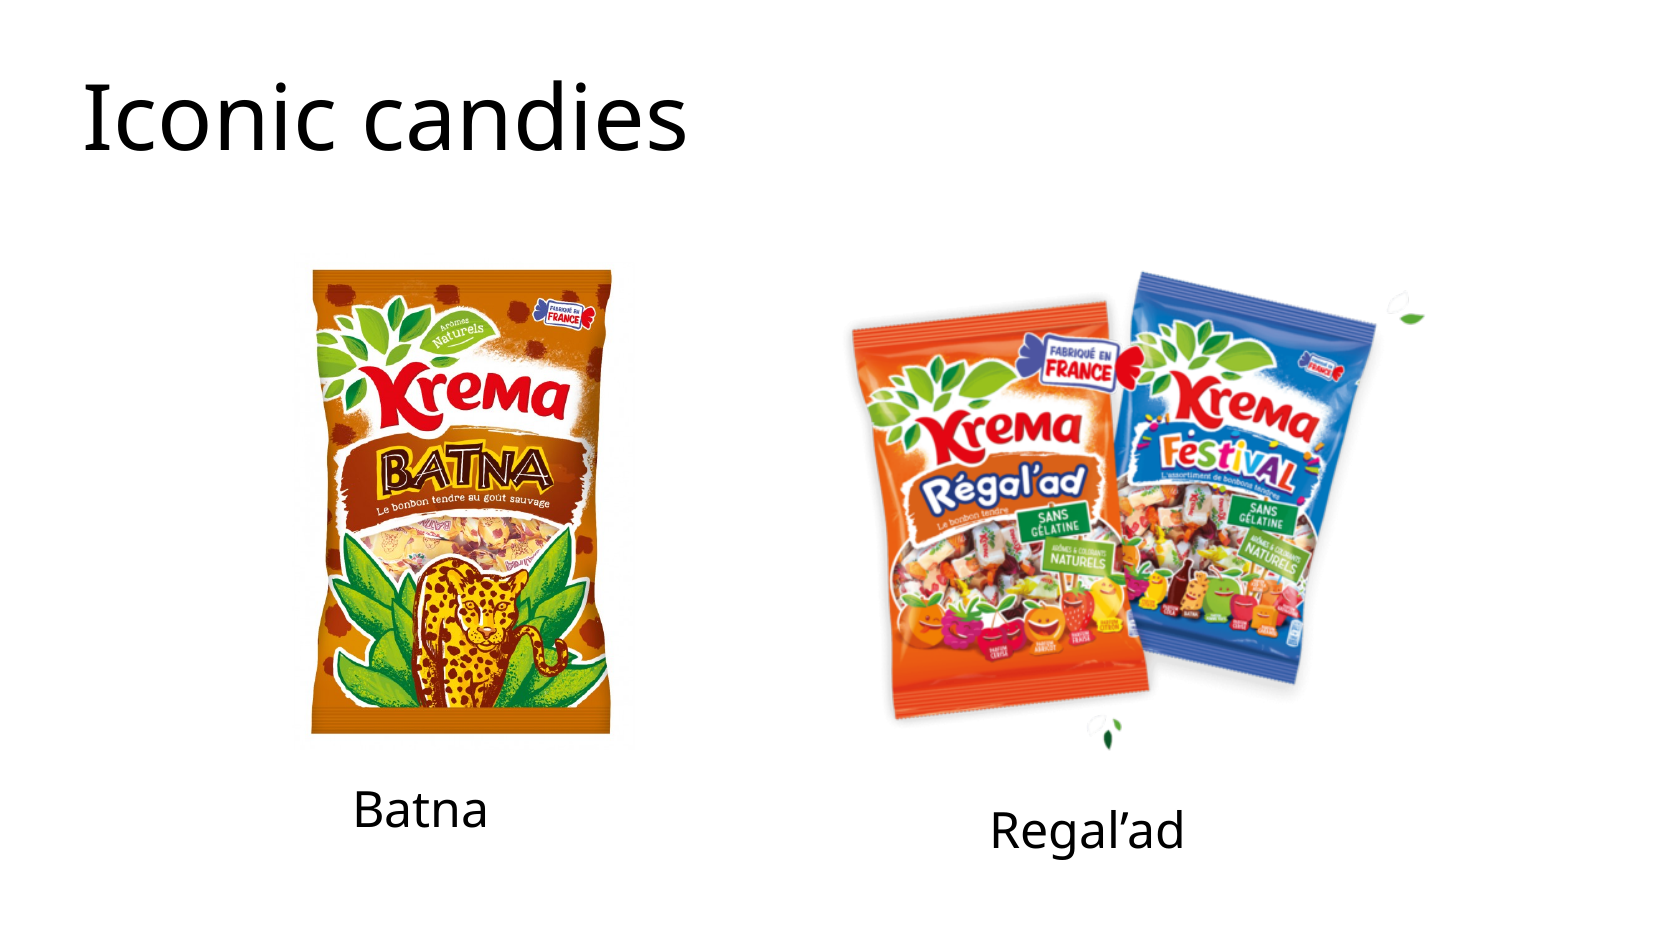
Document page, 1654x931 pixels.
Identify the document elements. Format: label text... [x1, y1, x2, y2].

picture [825, 237, 1426, 788]
text_box Regal’ad [975, 787, 1351, 846]
text_box Batna [337, 766, 601, 826]
picture [215, 253, 713, 751]
title Iconic candies [82, 37, 1571, 193]
